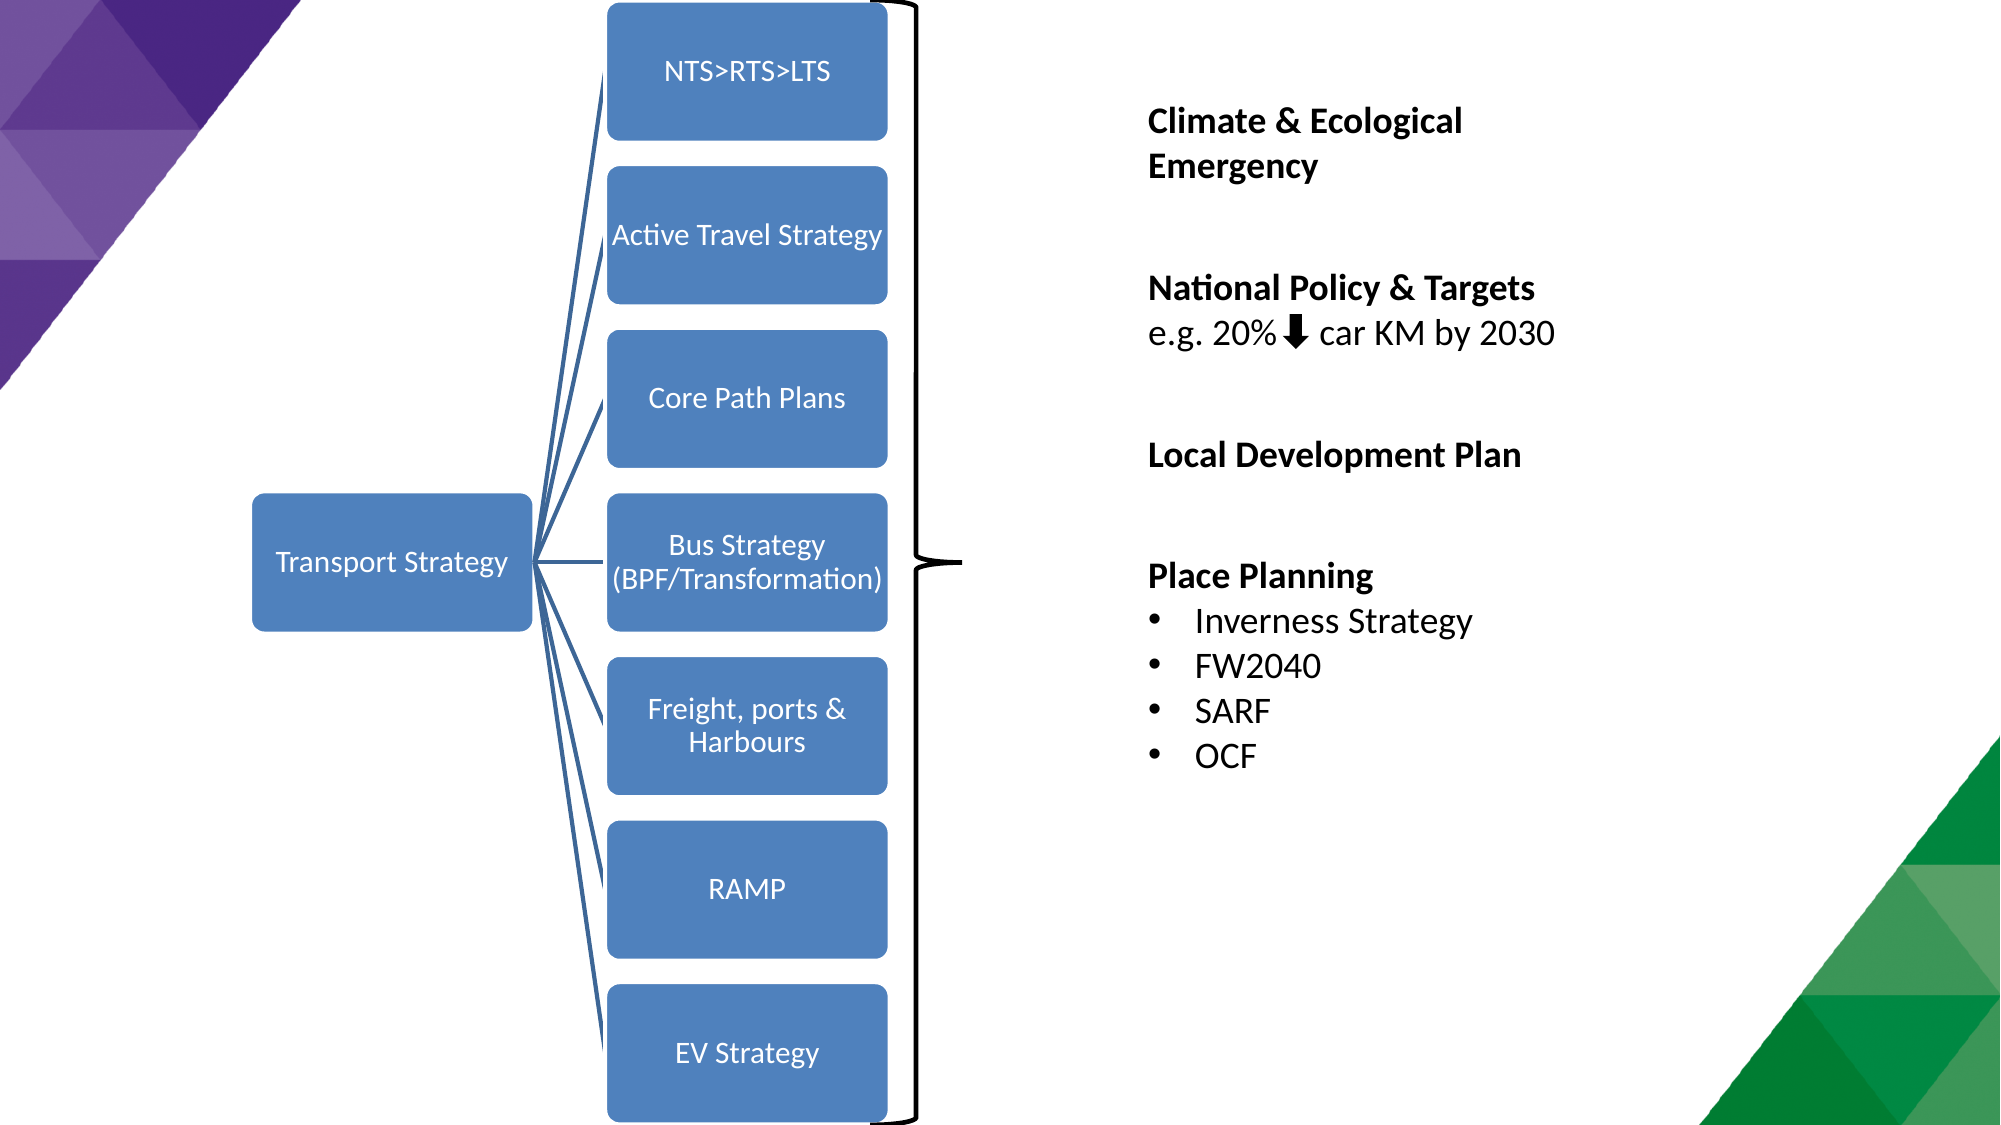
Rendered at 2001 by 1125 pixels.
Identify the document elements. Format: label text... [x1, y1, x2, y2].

text_box RAMP [605, 818, 890, 961]
text_box NTS>RTS>LTS [605, 0, 890, 143]
text_box Place Planning Inverness Strategy FW2040 SARF OCF [1133, 543, 1531, 787]
text_box National Policy & Targets e.g. 20% car KM by 2030 [1133, 255, 1603, 362]
text_box EV Strategy [605, 982, 890, 1125]
text_box Core Path Plans [605, 327, 890, 471]
text_box Bus Strategy (BPF/Transformation) [605, 491, 890, 634]
text_box [1287, 316, 1304, 347]
text_box Climate & Ecological Emergency [1133, 88, 1603, 195]
text_box Active Travel Strategy [605, 164, 890, 307]
text_box Freight, ports & Harbours [605, 654, 890, 798]
text_box Transport Strategy [249, 491, 535, 634]
text_box Local Development Plan [1133, 422, 1575, 483]
